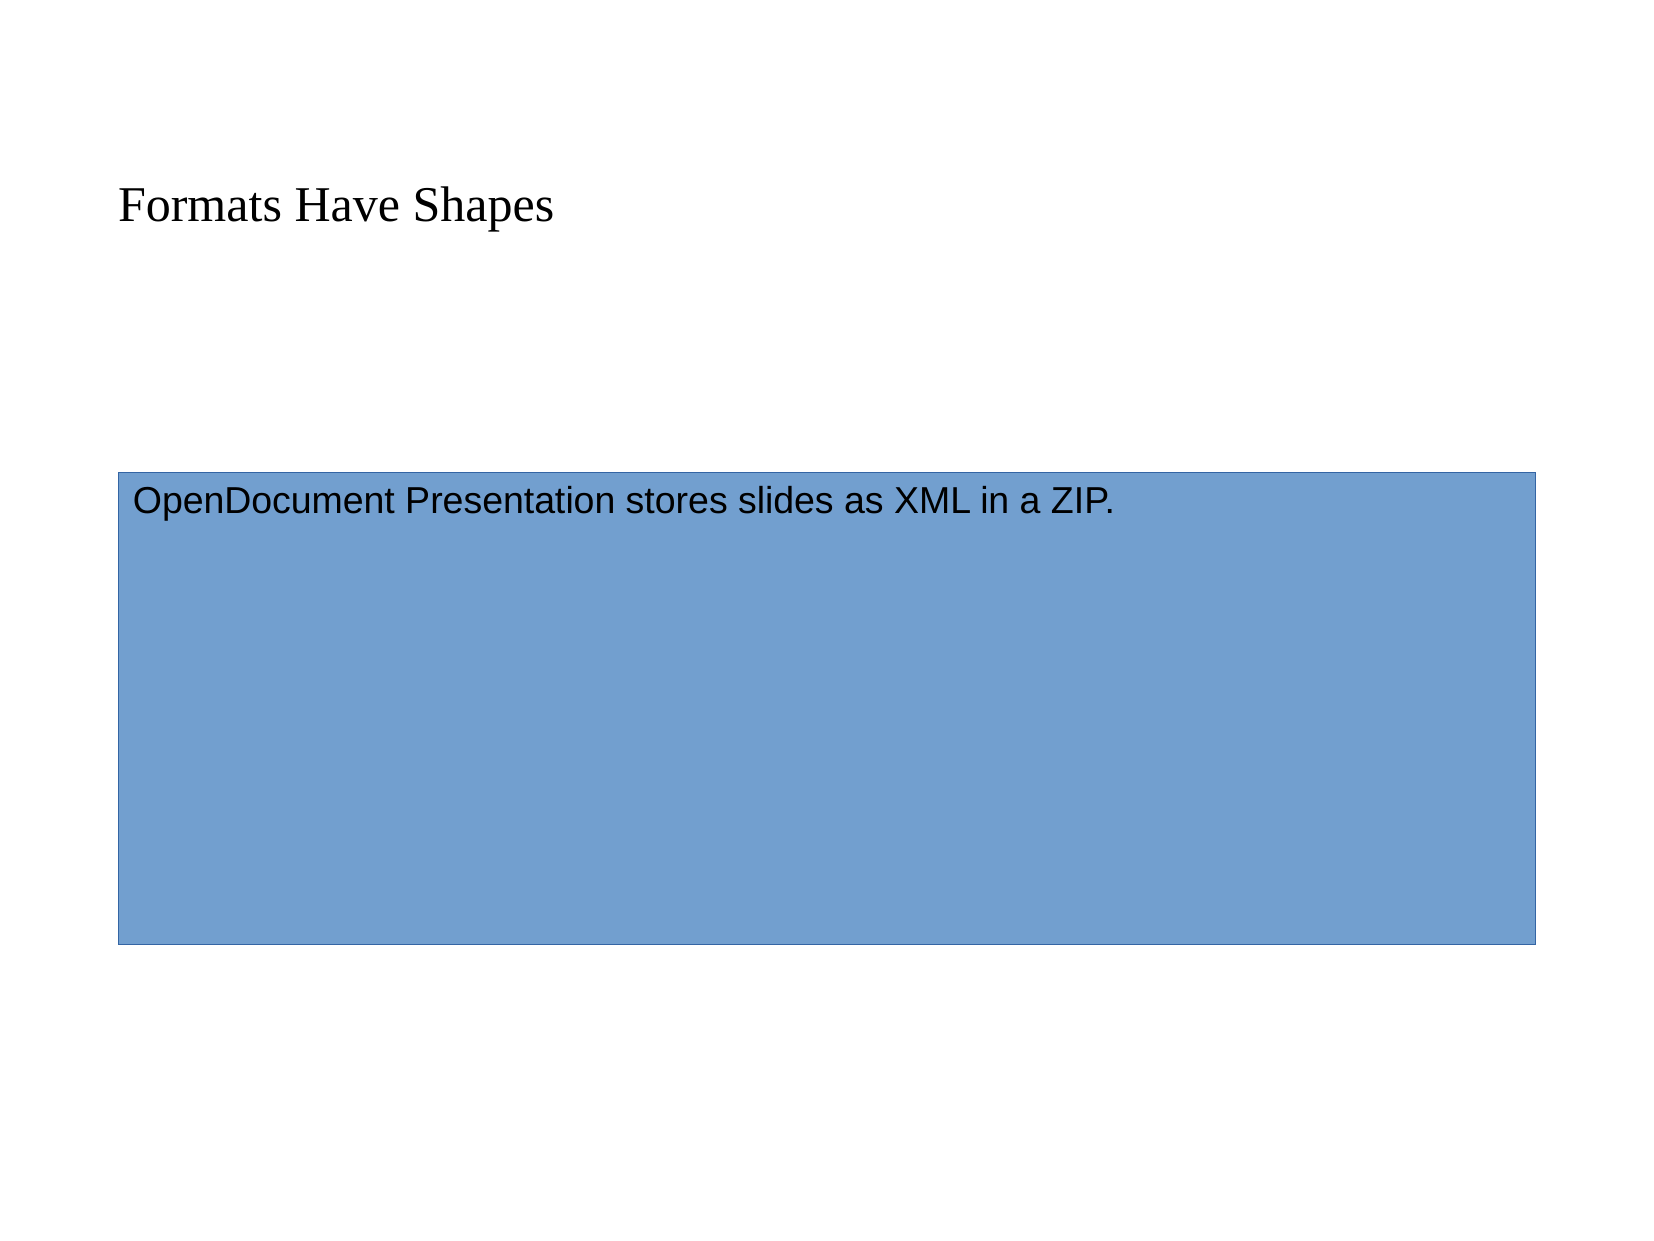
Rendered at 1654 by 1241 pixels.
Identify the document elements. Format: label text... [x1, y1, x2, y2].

text_box Formats Have Shapes [118, 177, 1536, 355]
text_box OpenDocument Presentation stores slides as XML in a ZIP. [118, 472, 1536, 945]
